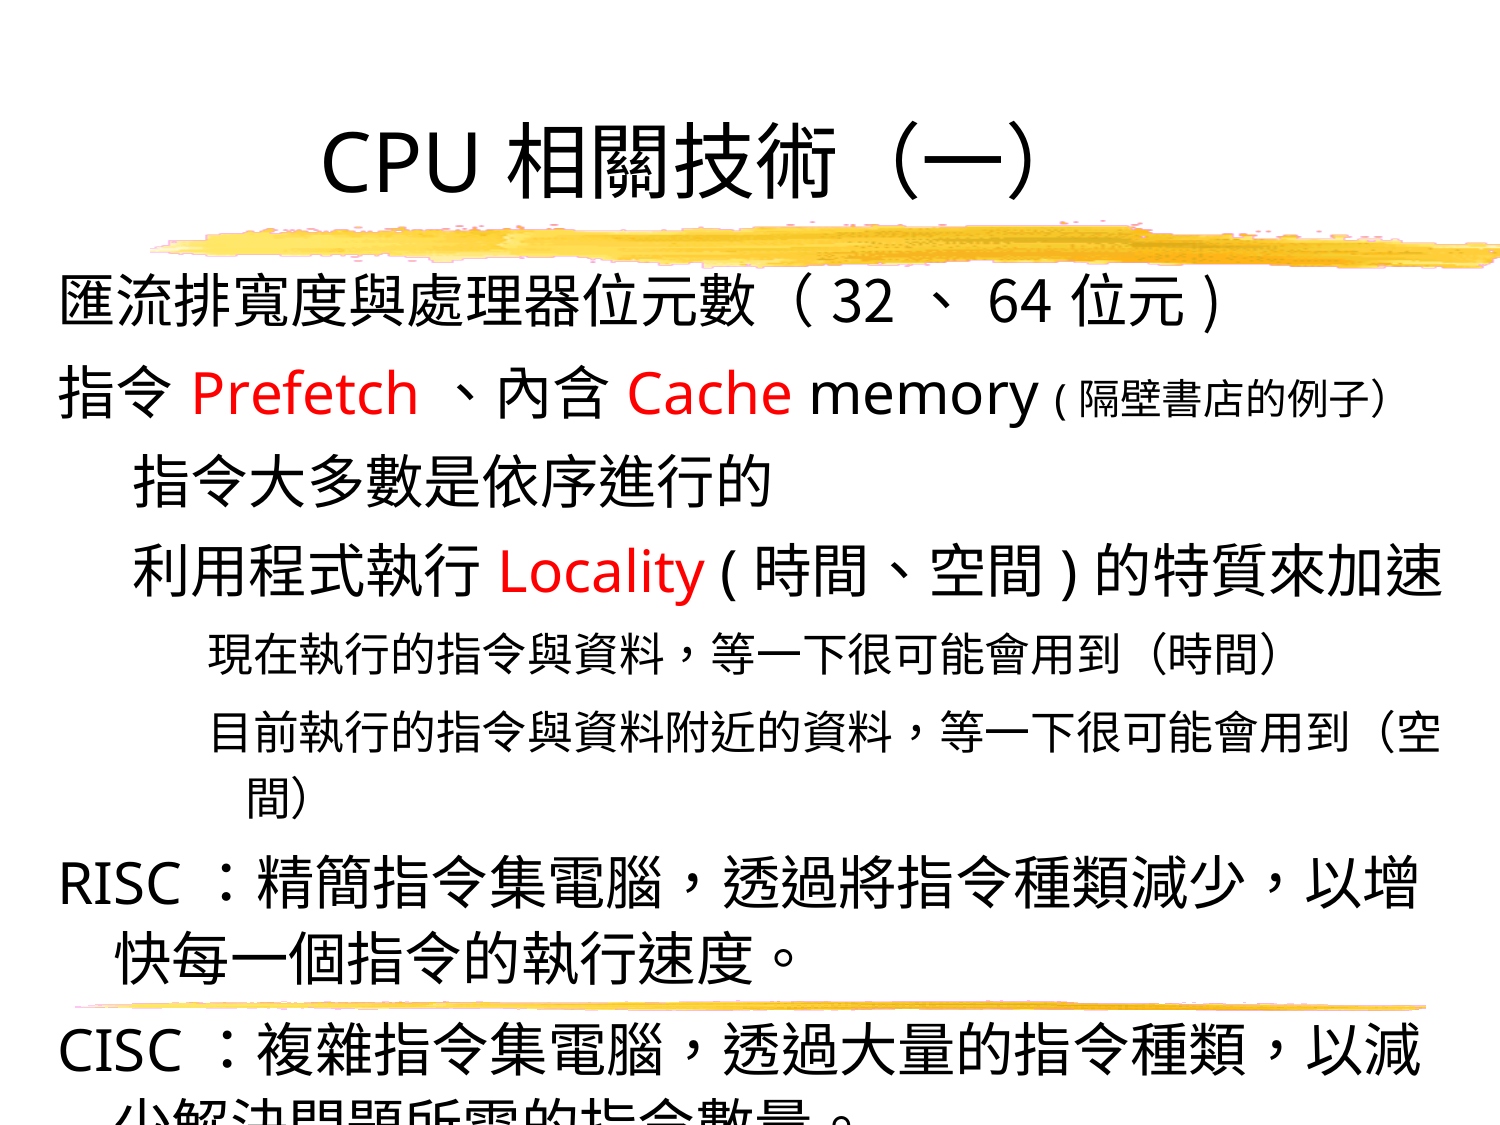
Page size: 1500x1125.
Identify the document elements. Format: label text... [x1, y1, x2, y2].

picture [75, 1008, 1426, 1013]
list 匯流排寬度與處理器位元數（32、64位元) 指令Prefetch、內含Cache memory (隔壁書店的例子） 指令大多數是依序進行的 利用程式執行Locality (時間、空間)的特質來加速 現在執行的指令與資料，等一下很可能會用到（時間） 目前執行的指令與資料附近的資料，等一下很可能會用到（空間） RISC：精簡指令集電腦，透過將指令種類減少，以增快每一個指令的執行速度。 CISC：複雜指令集電腦，透過大量的指令種類，以減少解決問題所需的指令數量。 [42, 250, 1462, 1008]
picture [150, 215, 1500, 279]
title CPU相關技術（一） [66, 22, 1342, 225]
